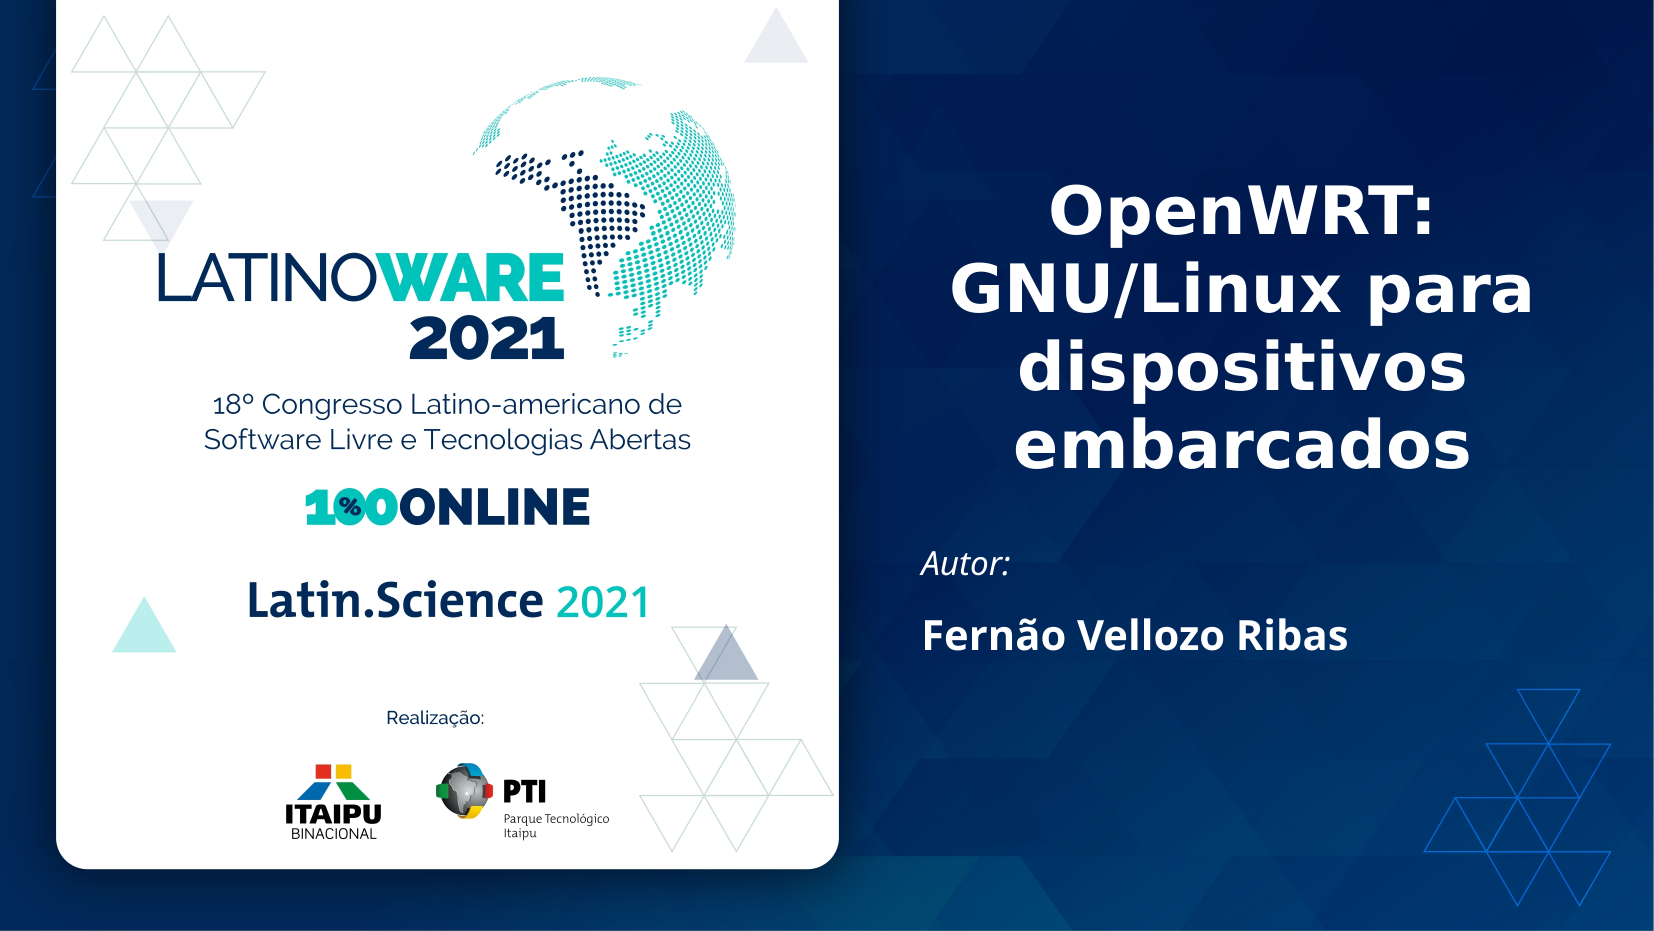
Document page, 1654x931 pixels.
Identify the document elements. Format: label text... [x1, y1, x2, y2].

text_box Fernão Vellozo Ribas [906, 597, 1589, 715]
text_box OpenWRT: GNU/Linux para dispositivos embarcados [885, 165, 1601, 509]
picture [0, 0, 1654, 931]
text_box Autor: [906, 532, 1589, 597]
